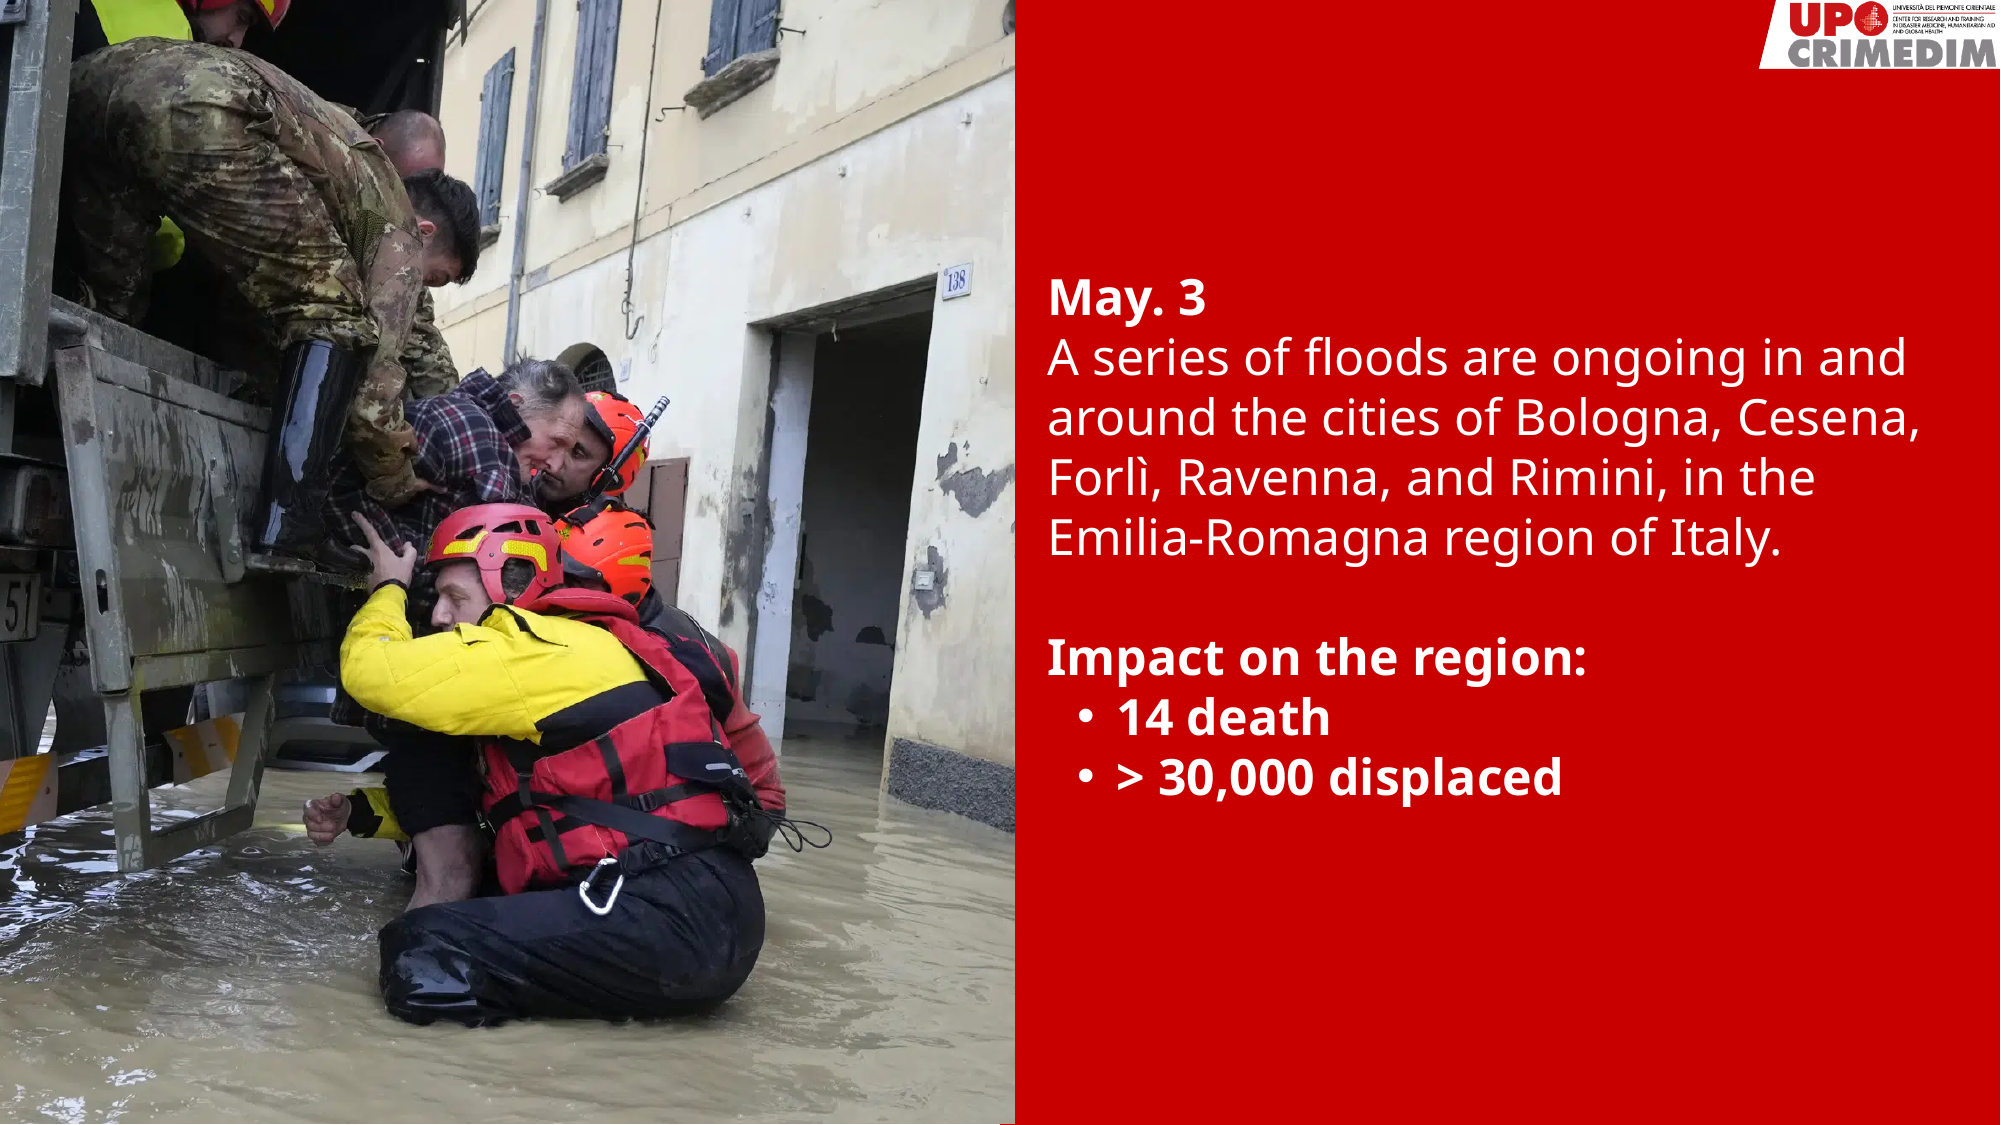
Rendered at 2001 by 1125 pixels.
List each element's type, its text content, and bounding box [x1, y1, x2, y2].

text_box May. 3 A series of floods are ongoing in and around the cities of Bologna, Cesena, Forlì, Ravenna, and Rimini, in the Emilia-Romagna region of Italy. Impact on the region: 14 death > 30,000 displaced [1032, 204, 1983, 919]
picture [0, 0, 1015, 1125]
picture [1788, 1, 1996, 67]
text_box [1015, 0, 2000, 1125]
